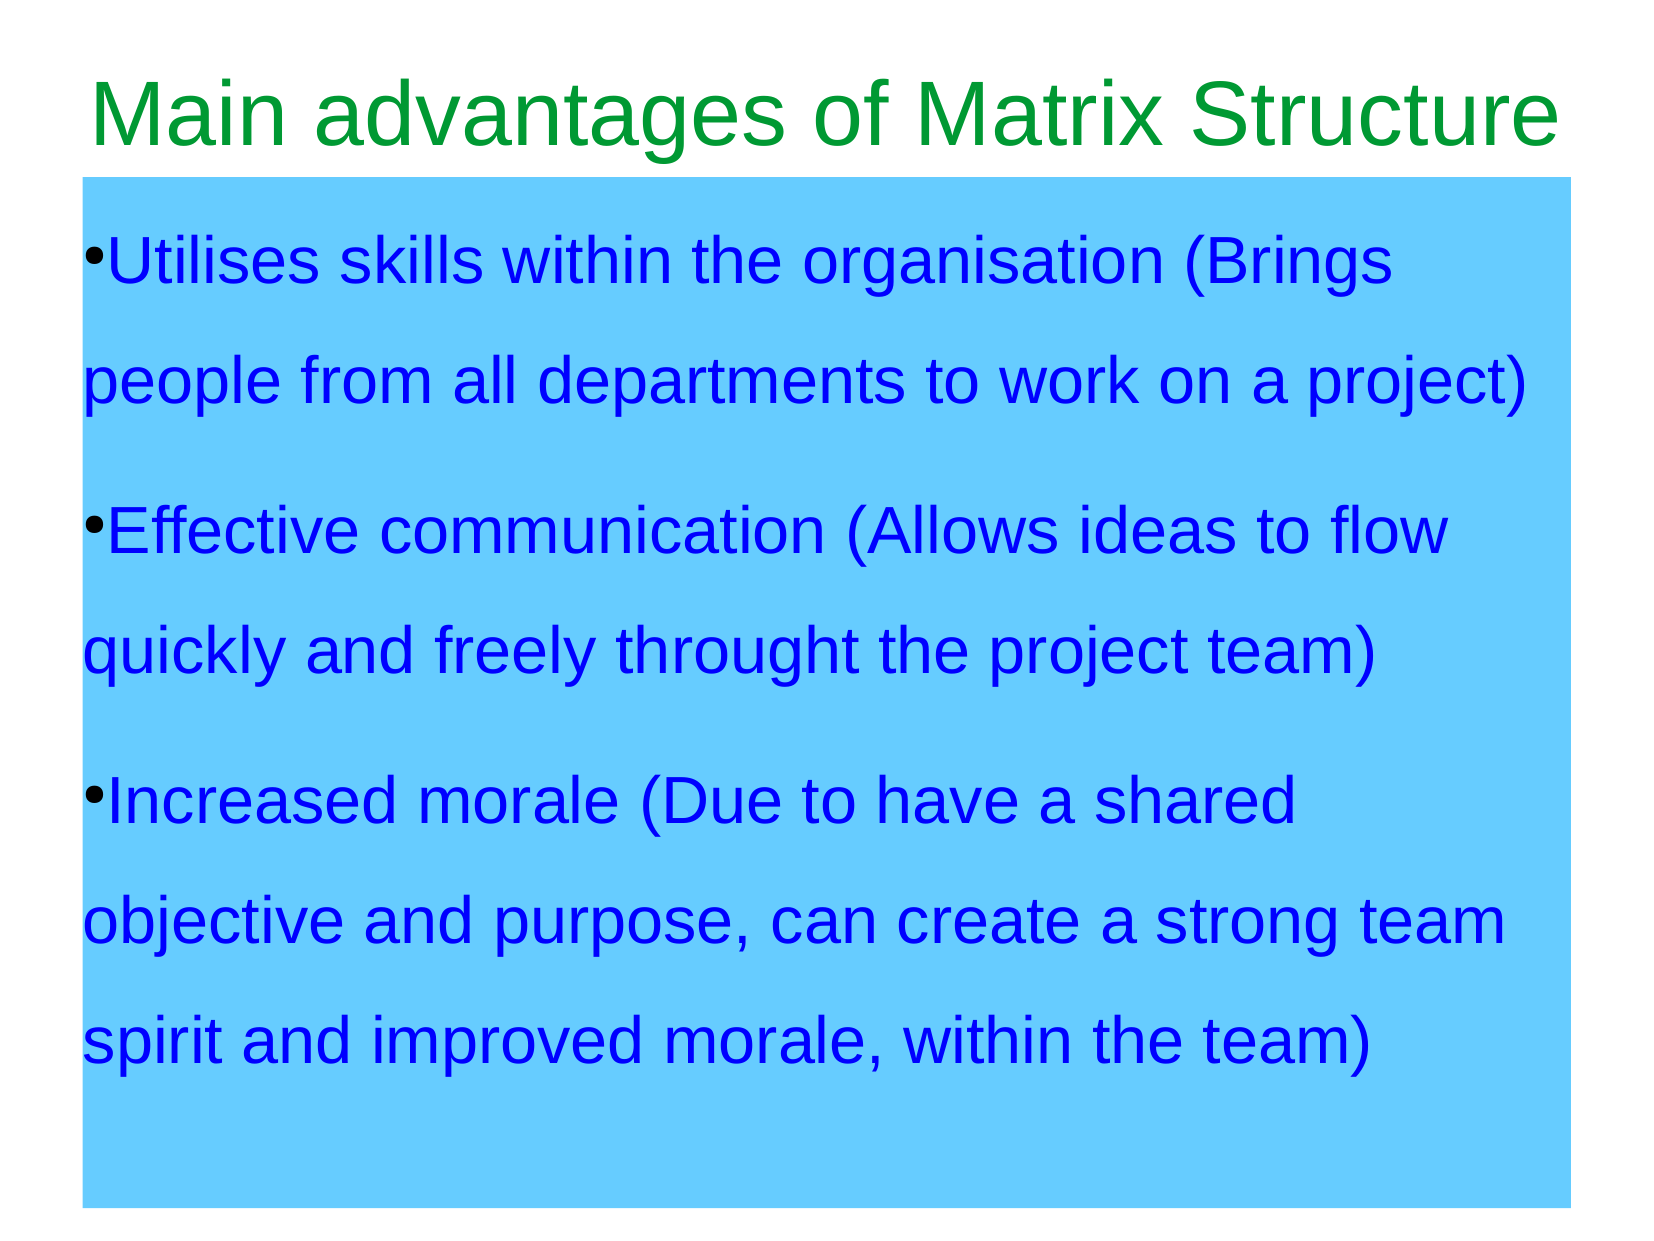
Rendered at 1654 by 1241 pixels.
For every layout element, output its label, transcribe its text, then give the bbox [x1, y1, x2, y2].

title Main advantages of Matrix Structure [82, 5, 1571, 177]
list Utilises skills within the organisation (Brings people from all departments to work on a project) Effective communication (Allows ideas to flow quickly and freely throught the project team) Increased morale (Due to have a shared objective and purpose, can create a strong team spirit and improved morale, within the team) [82, 177, 1571, 1209]
